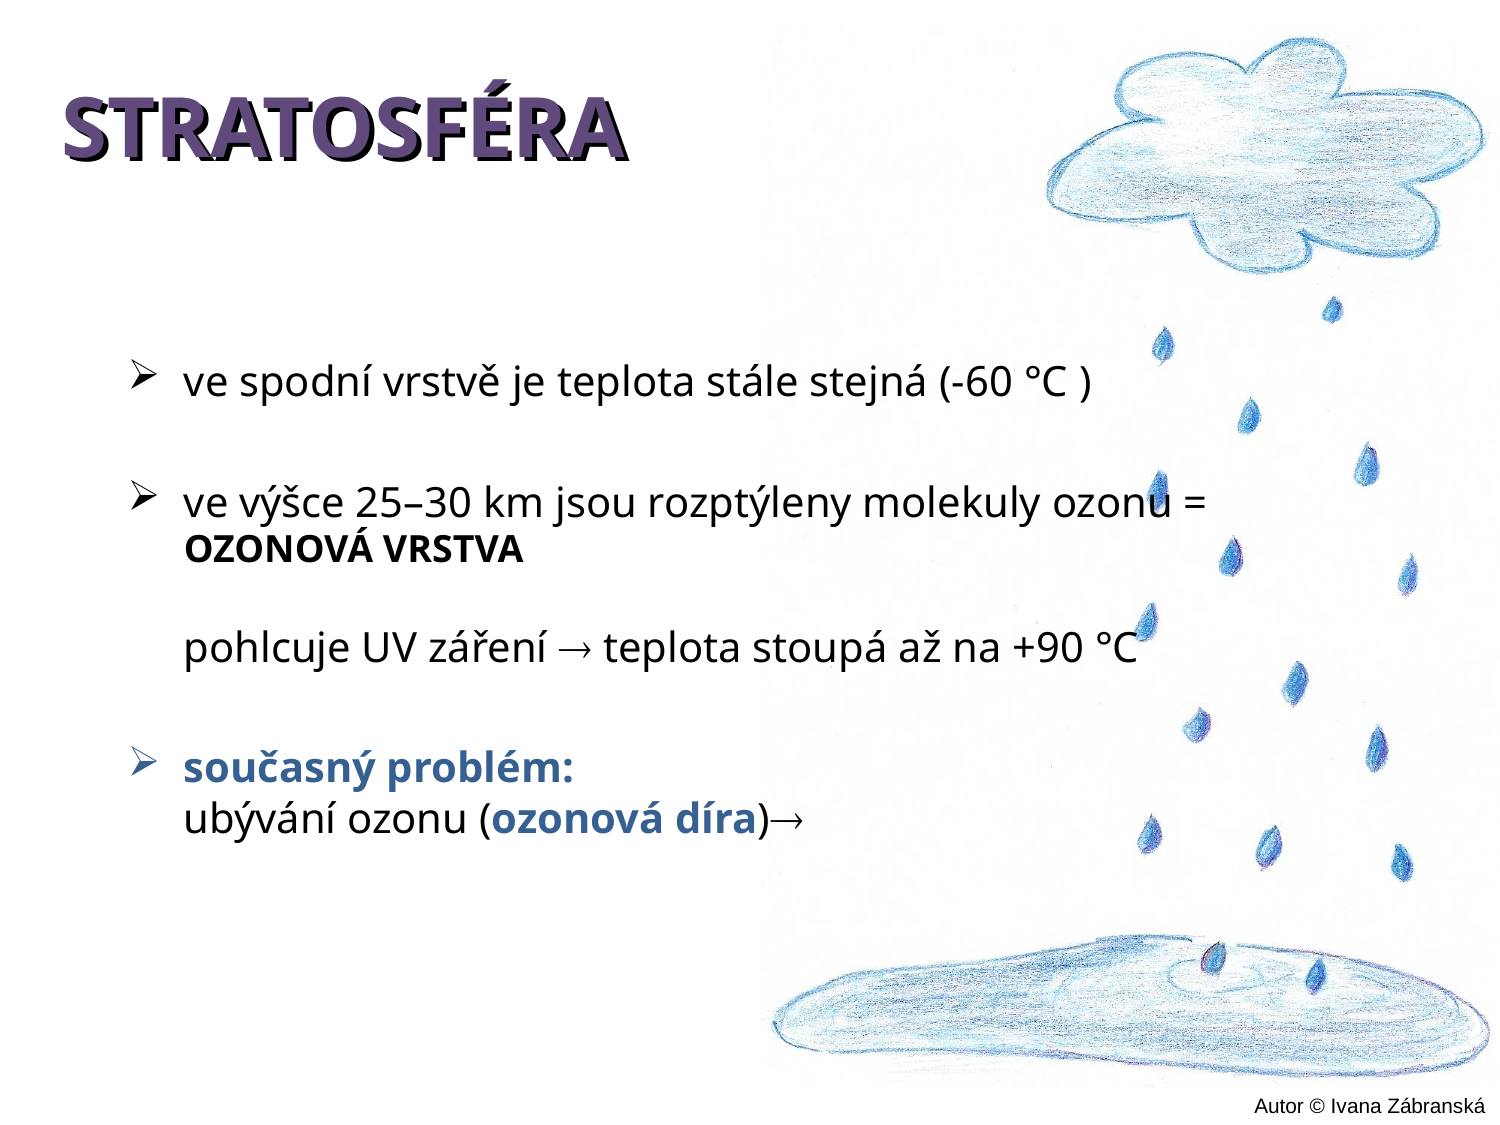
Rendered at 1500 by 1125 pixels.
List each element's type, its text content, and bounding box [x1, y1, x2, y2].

title STRATOSFÉRA [46, 46, 1454, 202]
list ve spodní vrstvě je teplota stále stejná (-60 °C ) ve výšce 25–30 km jsou rozptýleny molekuly ozonu = OZONOVÁ VRSTVA pohlcuje UV záření  teplota stoupá až na +90 °C současný problém: ubývání ozonu (ozonová díra) [112, 347, 1375, 901]
text_box Autor © Ivana Zábranská [1239, 1084, 1500, 1125]
picture [759, 23, 1500, 1088]
